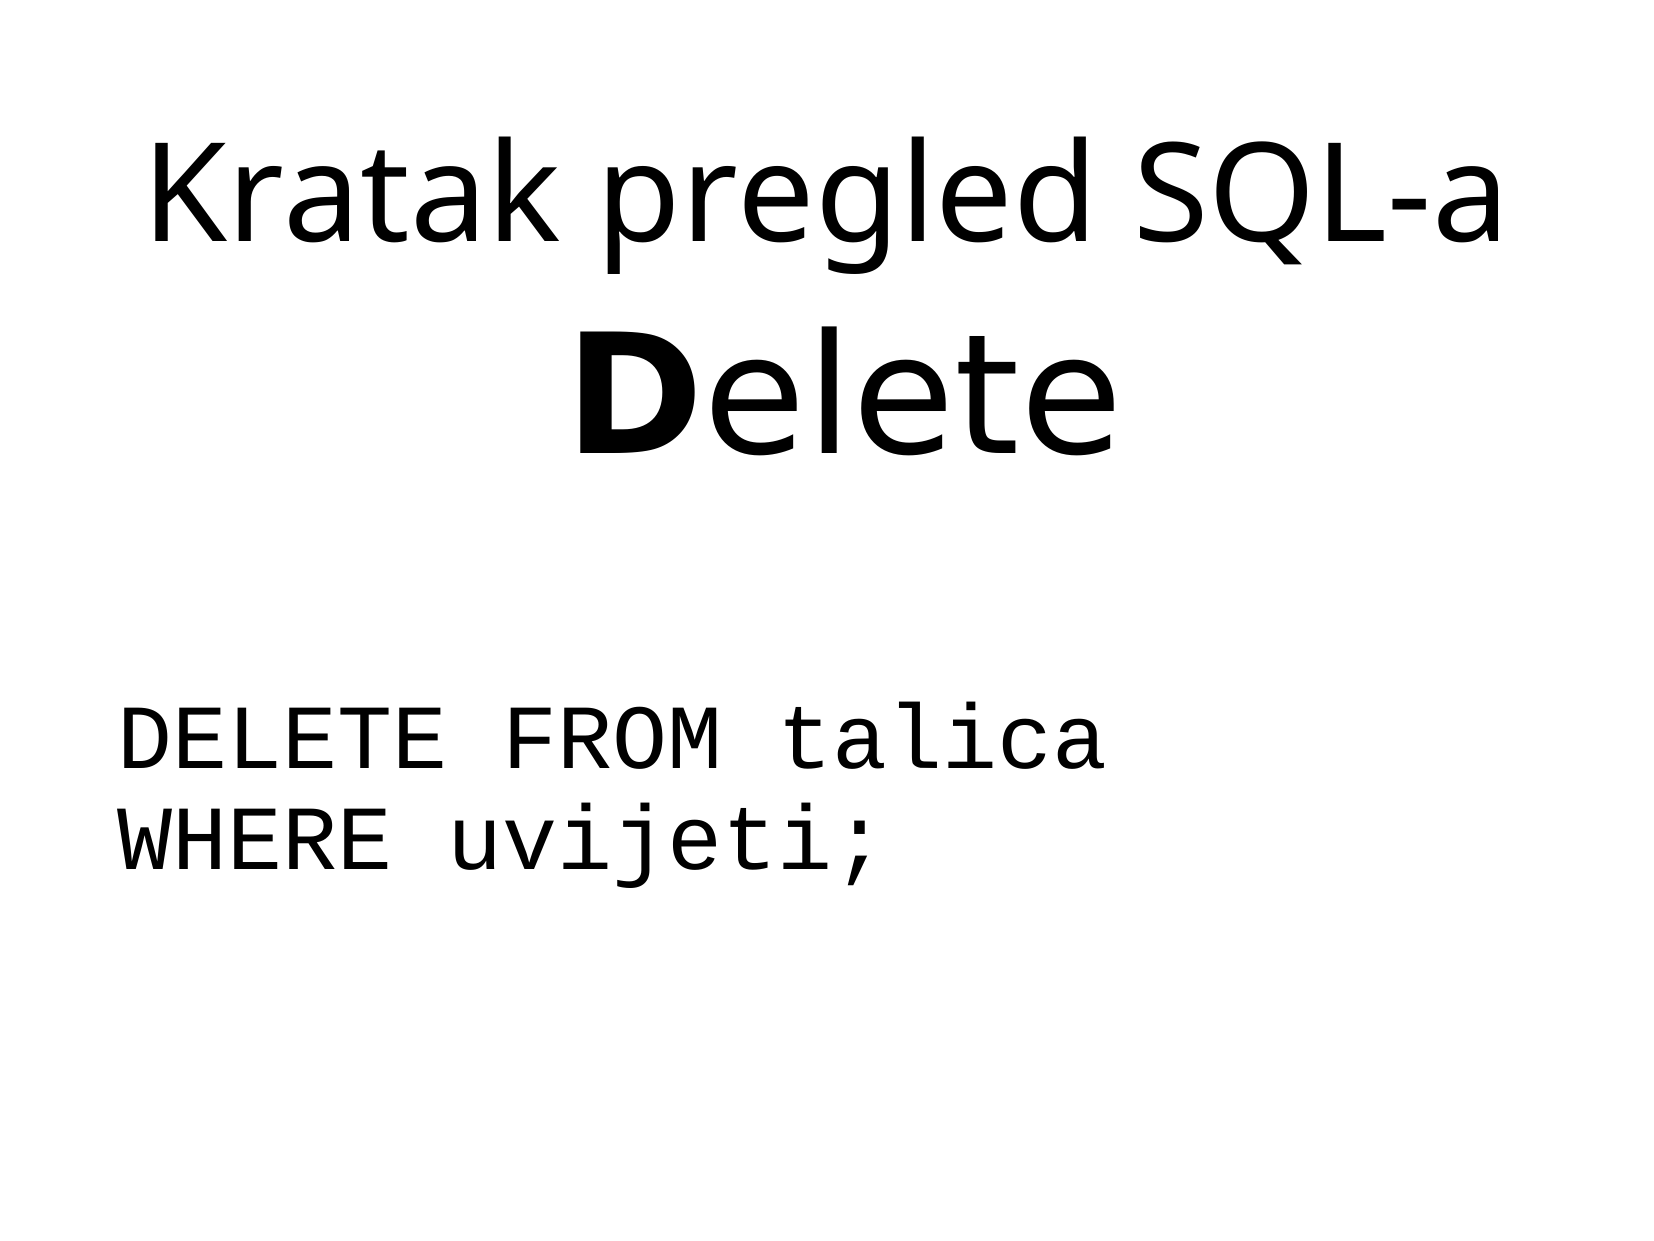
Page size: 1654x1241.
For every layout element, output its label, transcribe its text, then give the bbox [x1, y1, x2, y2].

subtitle Delete DELETE FROM talica WHERE uvijeti; [82, 297, 1571, 1102]
title Kratak pregled SQL-a [82, 0, 1571, 297]
